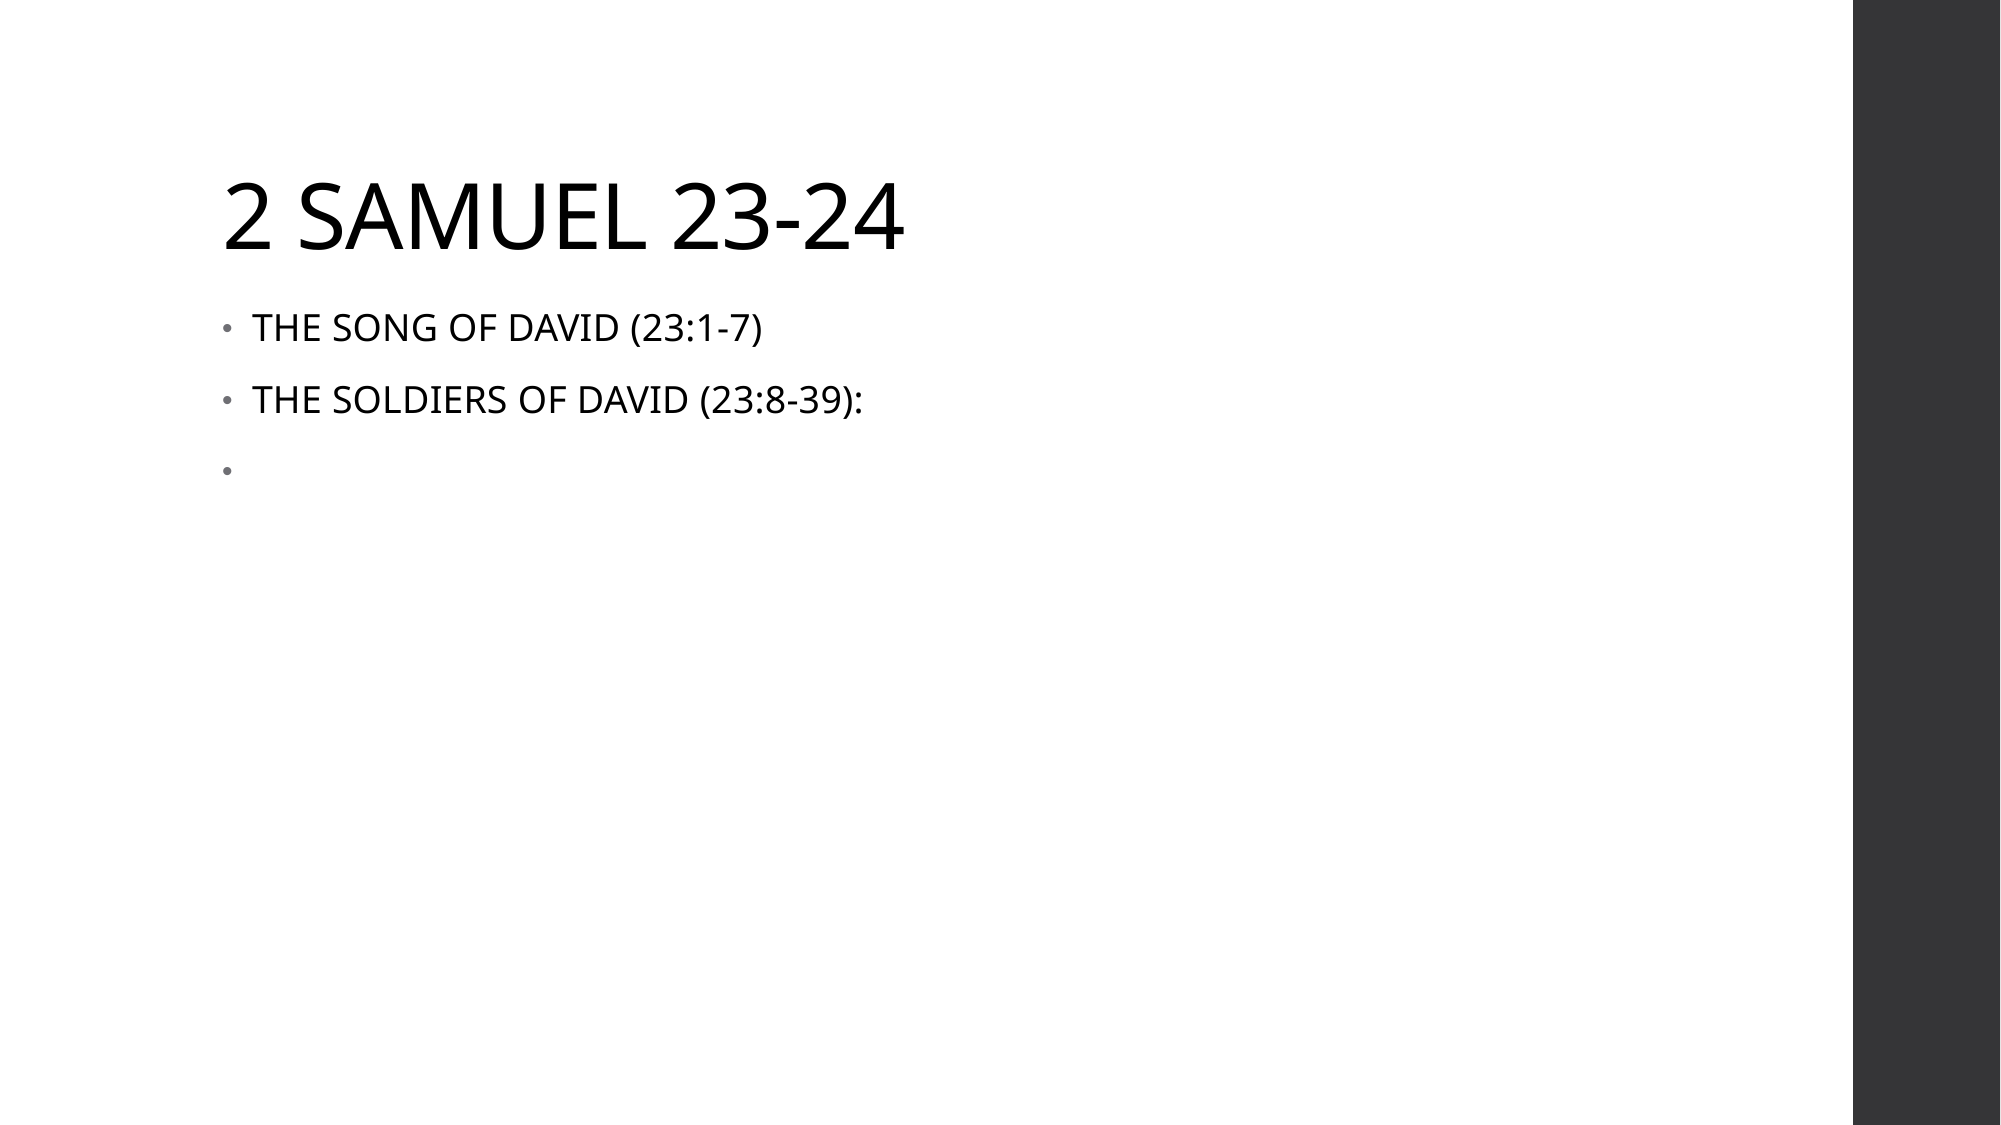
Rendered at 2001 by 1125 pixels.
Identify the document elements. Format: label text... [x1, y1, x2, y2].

list THE SONG OF DAVID (23:1-7) THE SOLDIERS OF DAVID (23:8-39): [206, 299, 1617, 1014]
title 2 SAMUEL 23-24 [206, 60, 1797, 278]
